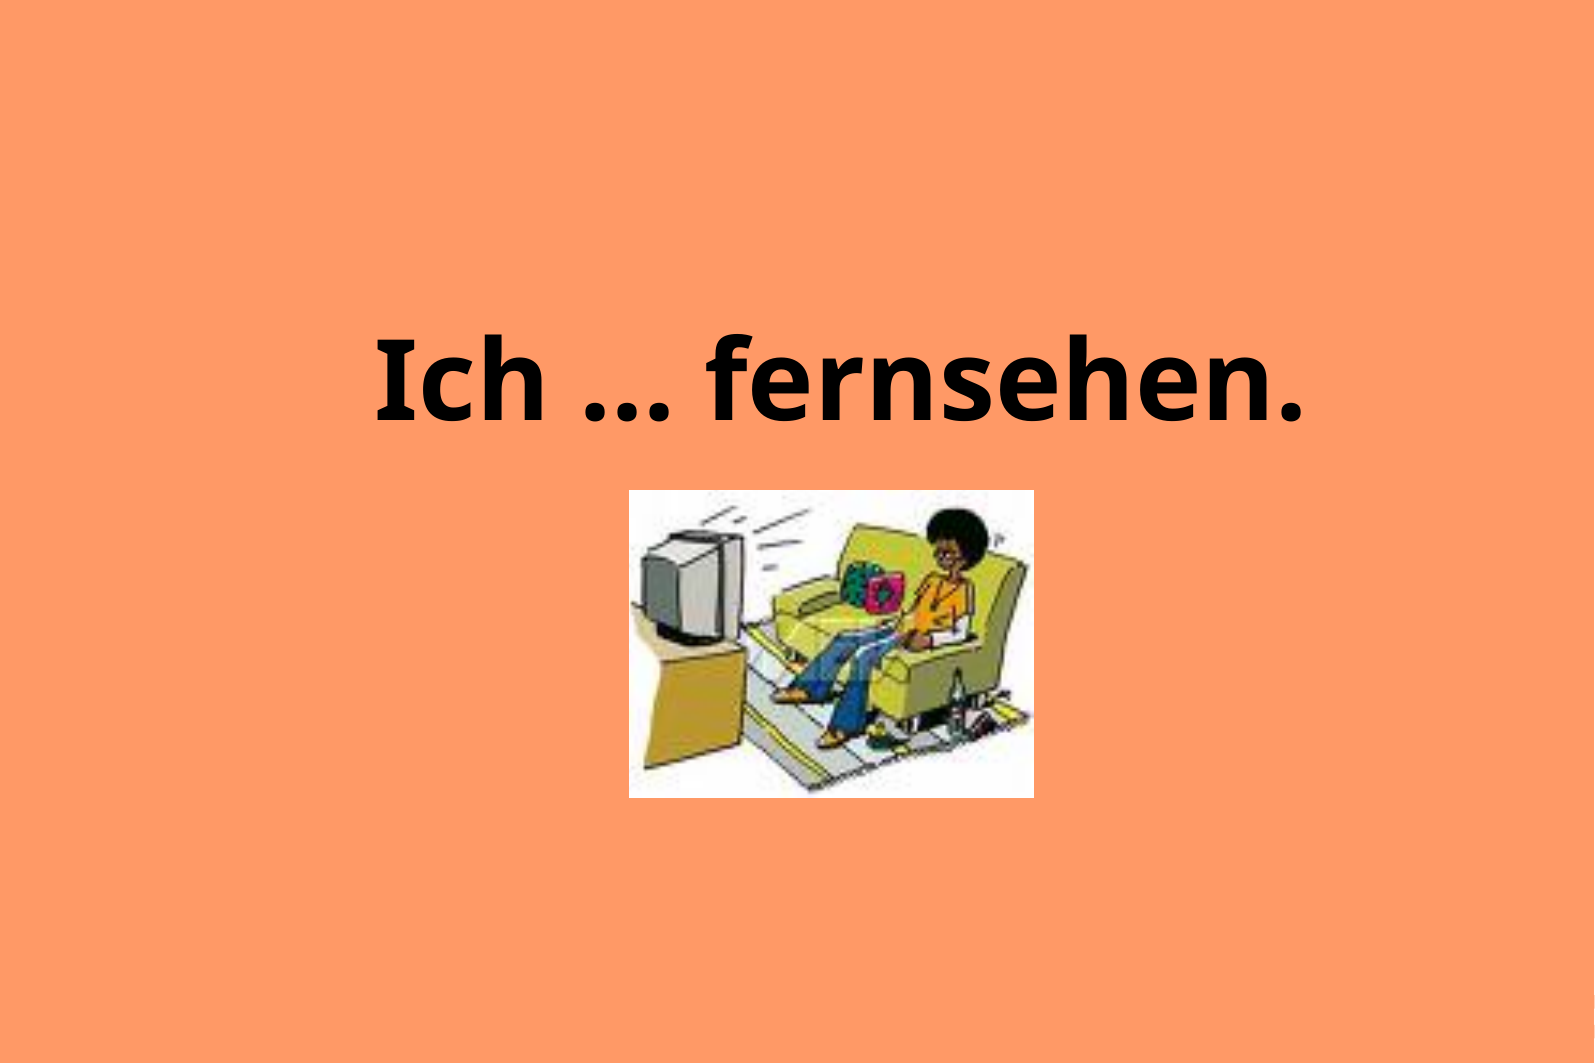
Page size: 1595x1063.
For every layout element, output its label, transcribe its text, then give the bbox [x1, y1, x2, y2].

picture [629, 490, 1034, 798]
subtitle Ich ... fernsehen. [147, 0, 1536, 842]
